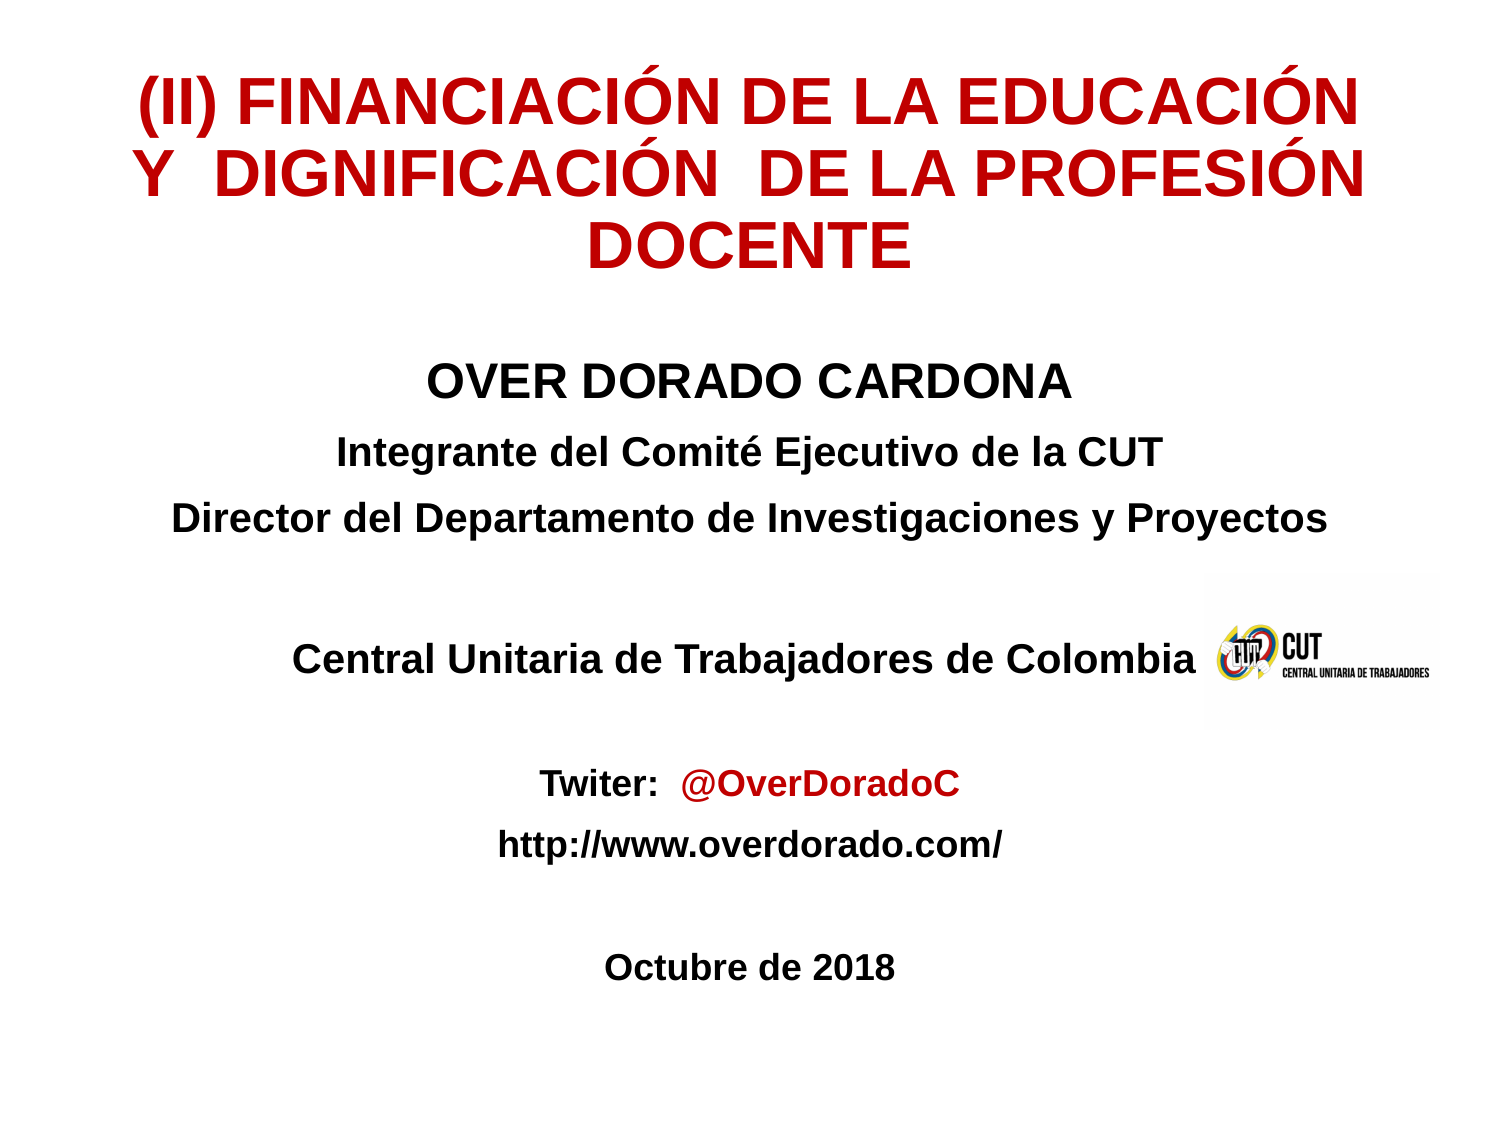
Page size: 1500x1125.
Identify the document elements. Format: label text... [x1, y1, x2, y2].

title (II) FINANCIACIÓN DE LA EDUCACIÓN Y DIGNIFICACIÓN DE LA PROFESIÓN DOCENTE [112, 0, 1388, 267]
picture [1204, 573, 1440, 730]
subtitle OVER DORADO CARDONA Integrante del Comité Ejecutivo de la CUT Director del Departamento de Investigaciones y Proyectos Central Unitaria de Trabajadores de Colombia Twiter: @OverDoradoC http://www.overdorado.com/ Octubre de 2018 [0, 267, 1500, 1125]
